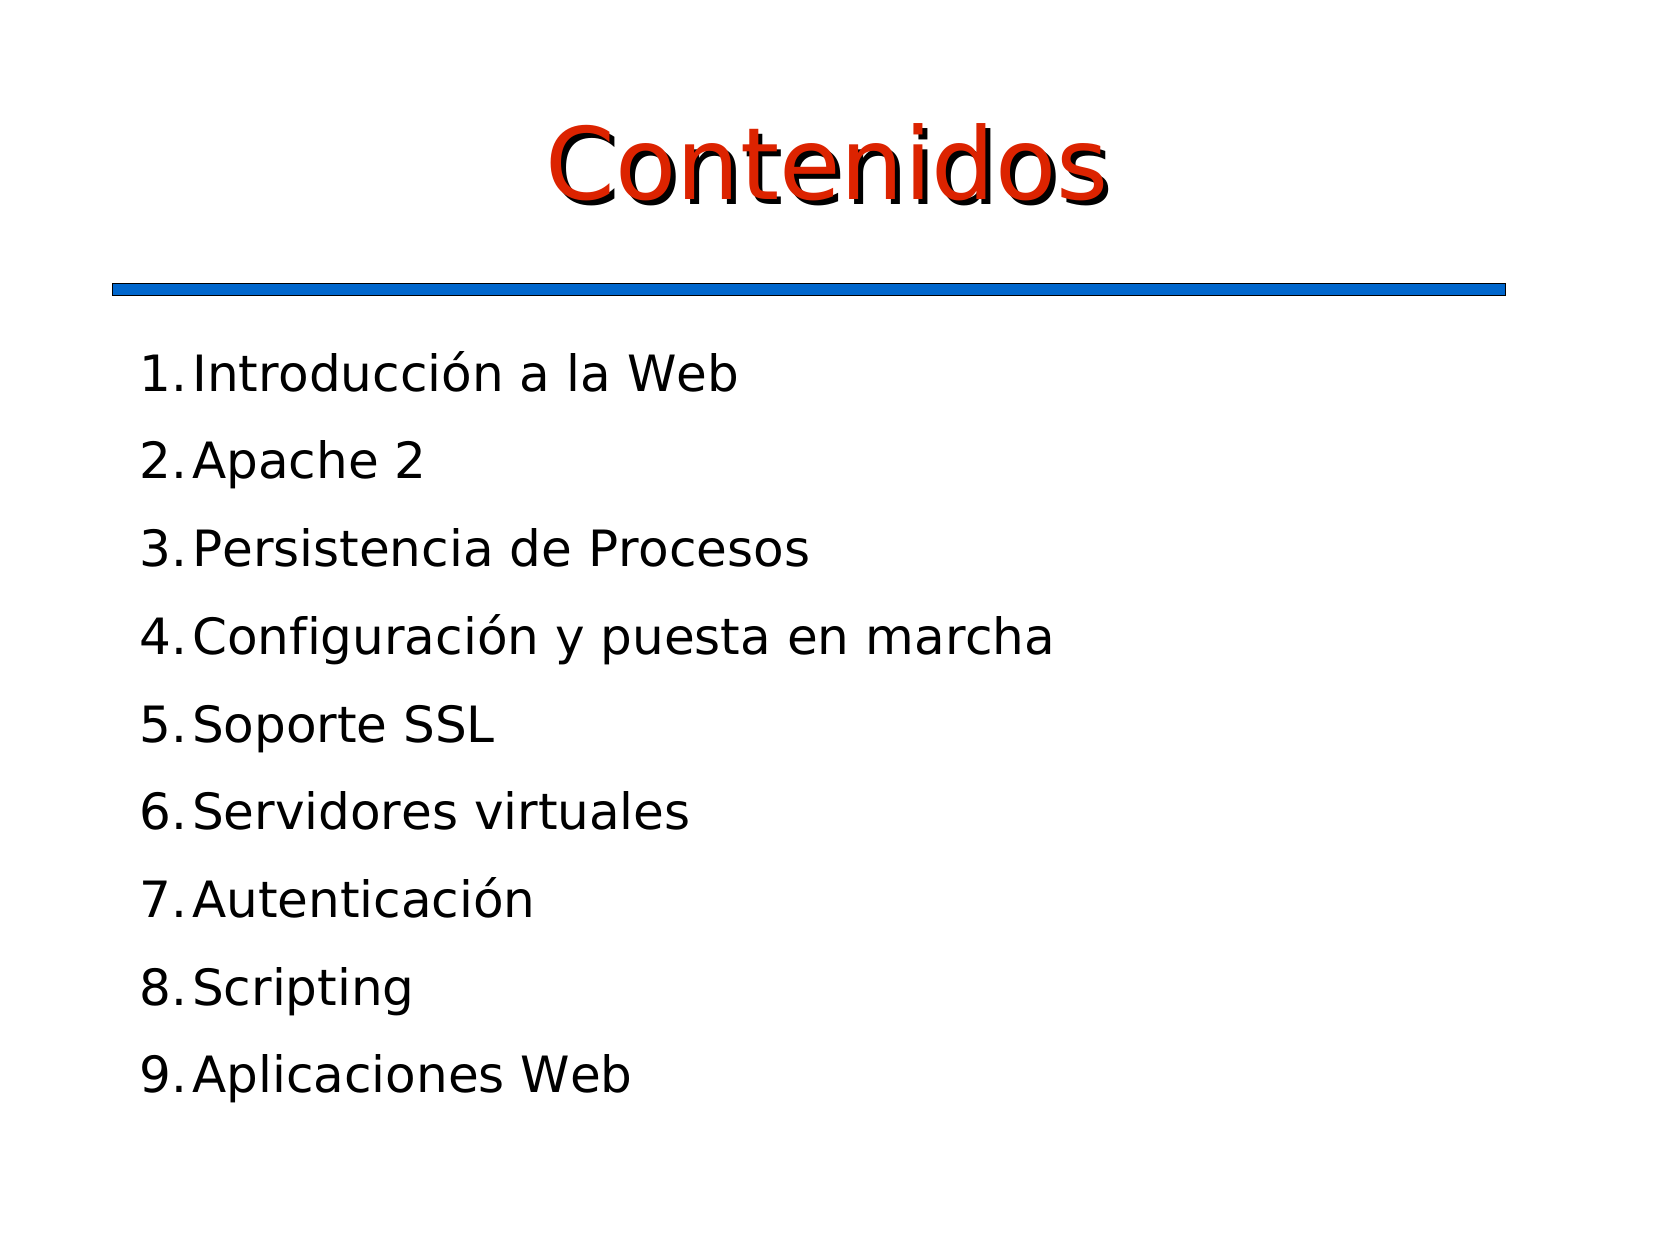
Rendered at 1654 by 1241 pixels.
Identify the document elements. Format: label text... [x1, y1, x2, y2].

list Introducción a la Web Apache 2 Persistencia de Procesos Configuración y puesta en marcha Soporte SSL Servidores virtuales Autenticación Scripting Aplicaciones Web [121, 344, 1534, 1127]
title Contenidos [121, 61, 1534, 269]
